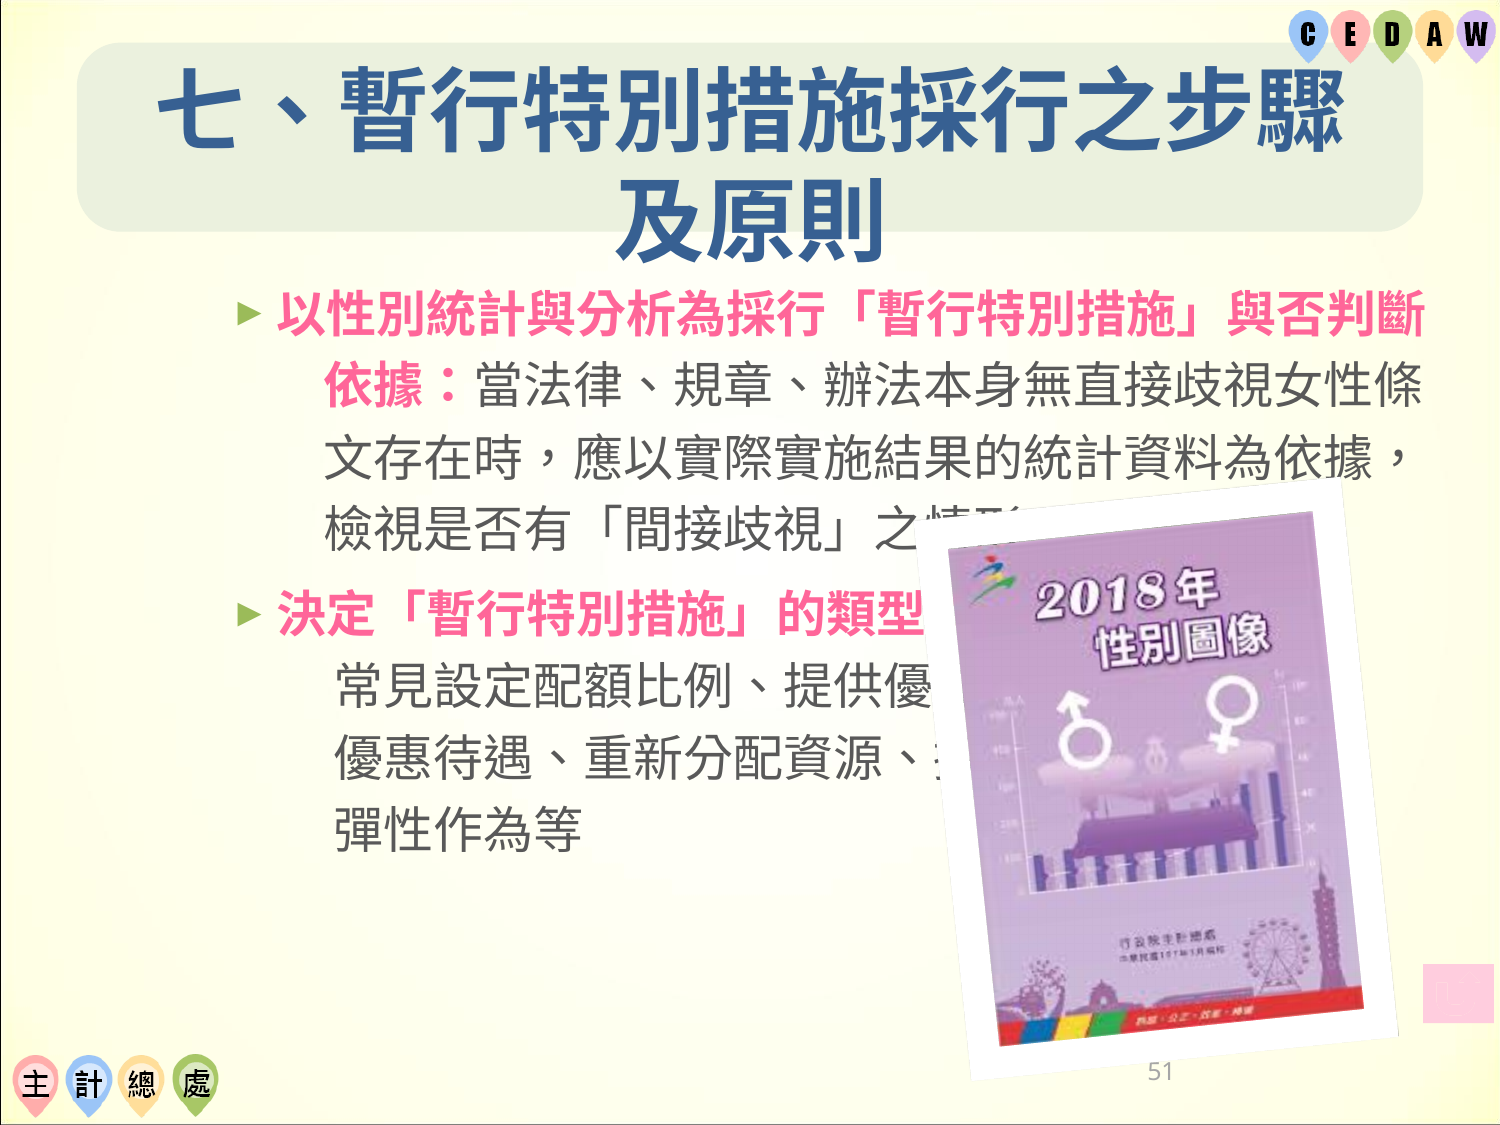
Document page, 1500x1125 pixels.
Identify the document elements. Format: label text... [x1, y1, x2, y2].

text_box 以性別統計與分析為採行「暫行特別措施」與否判斷依據：當法律、規章、辦法本身無直接歧視女性條文存在時，應以實際實施結果的統計資料為依據，檢視是否有「間接歧視」之情形 決定「暫行特別措施」的類型： 常見設定配額比例、提供優先或 優惠待遇、重新分配資源、採取 彈性作為等 [64, 262, 1461, 1005]
title 七、暫行特別措施採行之步驟 及原則 [76, 45, 1426, 232]
text_box [1132, 1042, 1483, 1103]
text_box [1423, 964, 1494, 1024]
picture [947, 511, 1365, 1047]
